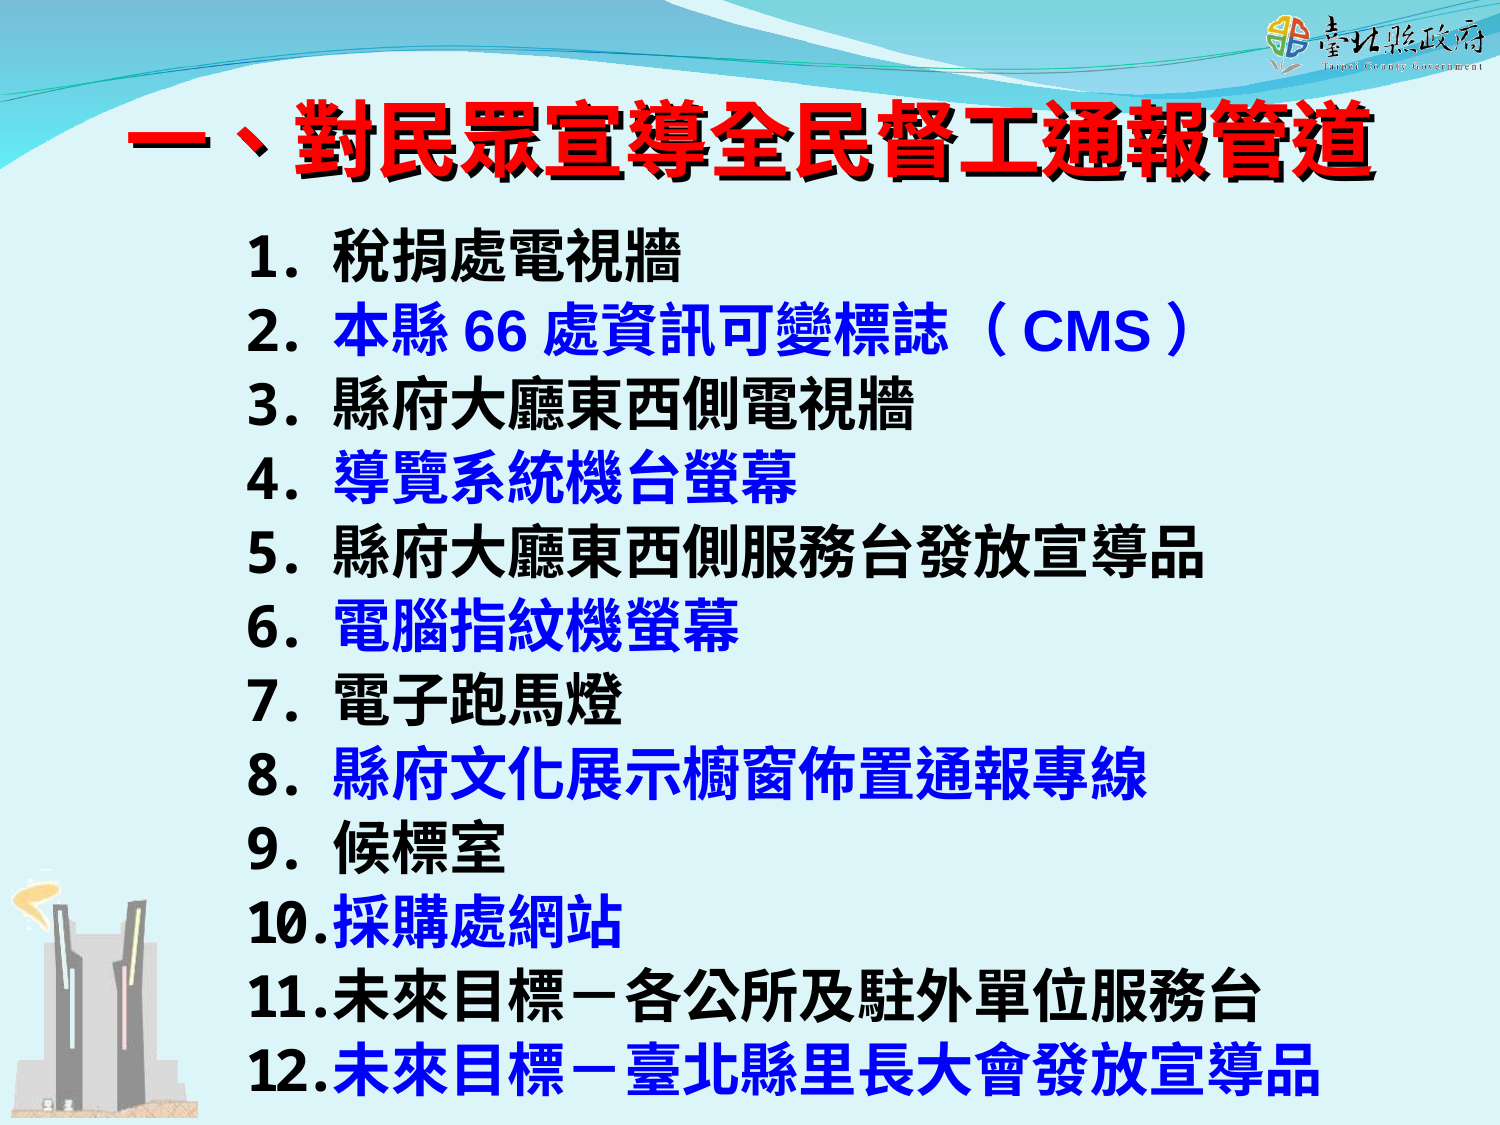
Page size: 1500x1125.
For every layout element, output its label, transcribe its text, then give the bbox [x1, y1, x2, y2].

title 一、對民眾宣導全民督工通報管道 [112, 78, 1388, 197]
subtitle 稅捐處電視牆 本縣66處資訊可變標誌（CMS） 縣府大廳東西側電視牆 導覽系統機台螢幕 縣府大廳東西側服務台發放宣導品 電腦指紋機螢幕 電子跑馬燈 縣府文化展示櫥窗佈置通報專線 候標室 採購處網站 未來目標－各公所及駐外單位服務台 未來目標－臺北縣里長大會發放宣導品 [230, 207, 1365, 1125]
picture [0, 0, 1500, 102]
picture [11, 869, 198, 1118]
